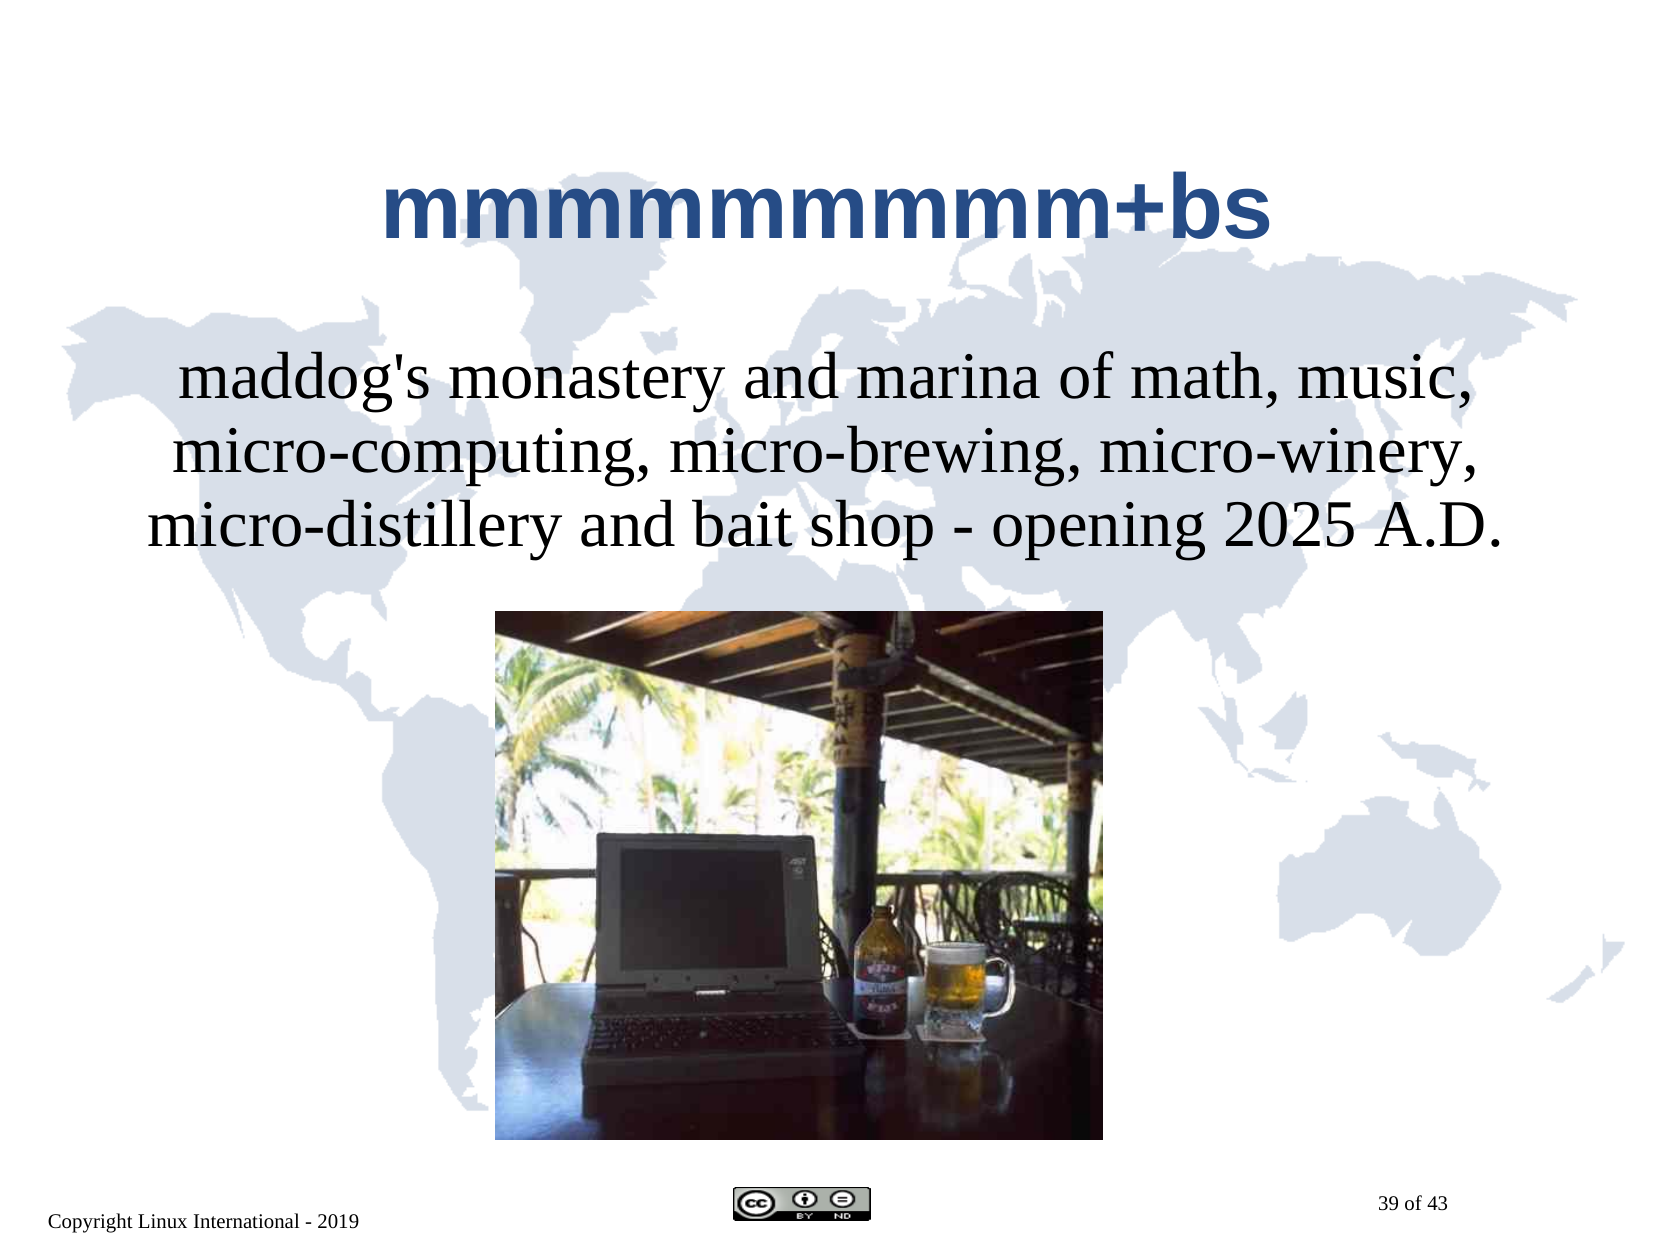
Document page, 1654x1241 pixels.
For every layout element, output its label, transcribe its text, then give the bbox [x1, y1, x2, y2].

title mmmmmmmmm+bs [121, 102, 1533, 311]
picture [37, 91, 1653, 1147]
text_box maddog's monastery and marina of math, music, micro-computing, micro-brewing, micro-winery, micro-distillery and bait shop - opening 2025 A.D. [121, 338, 1533, 562]
picture [733, 1187, 871, 1221]
